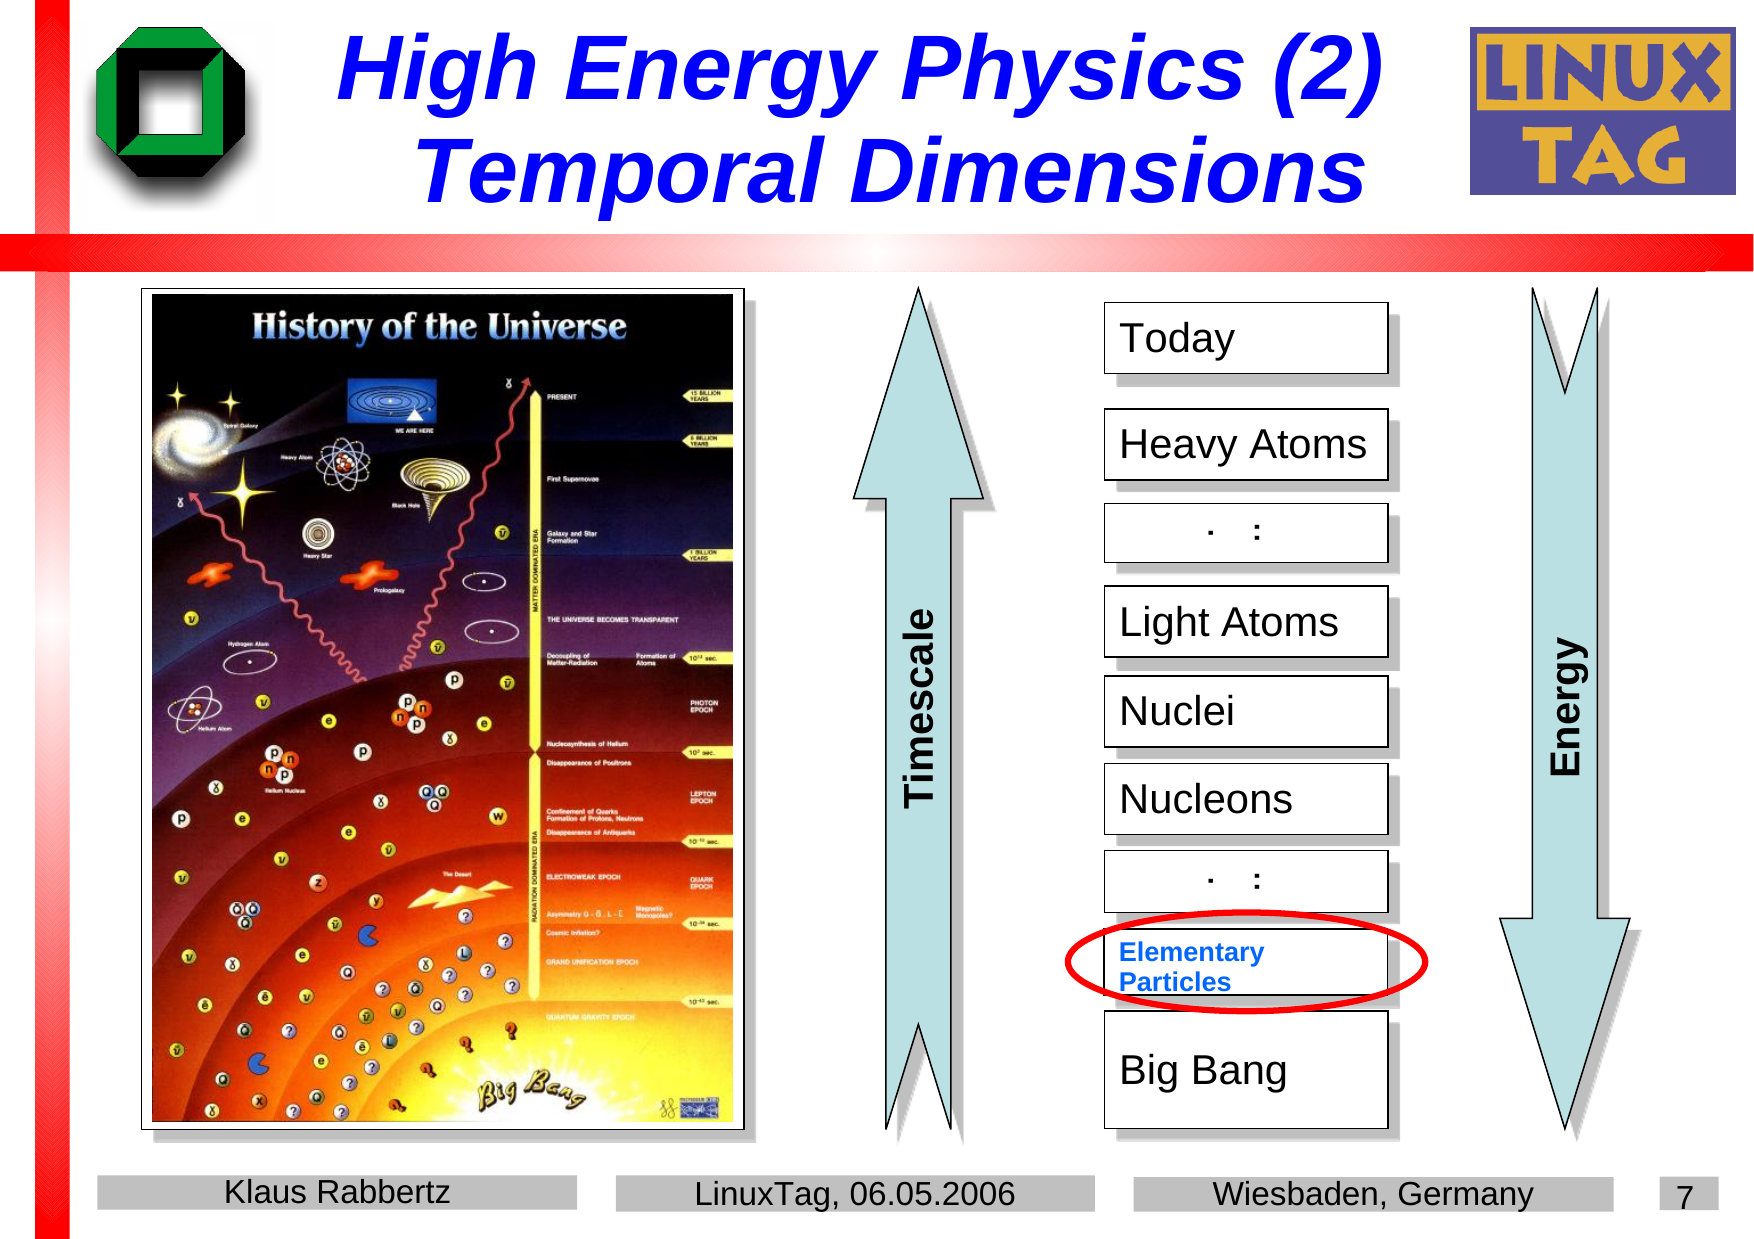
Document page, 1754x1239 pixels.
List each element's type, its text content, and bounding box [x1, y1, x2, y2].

picture [1470, 27, 1736, 195]
text_box Energy [1499, 287, 1630, 1129]
text_box Big Bang [1104, 1011, 1388, 1129]
text_box Timescale [853, 288, 984, 1130]
picture [71, 19, 267, 223]
text_box Heavy Atoms [1104, 408, 1388, 481]
picture [152, 294, 733, 1122]
text_box ... [1104, 503, 1388, 563]
text_box Elementary Particles [1104, 928, 1388, 995]
text_box [141, 288, 745, 1130]
text_box Light Atoms [1104, 586, 1388, 658]
text_box Today [1104, 302, 1388, 374]
text_box Nuclei [1104, 675, 1388, 747]
text_box ... [1104, 850, 1388, 913]
title High Energy Physics (2) Temporal Dimensions [267, 15, 1455, 223]
text_box Nucleons [1104, 763, 1388, 835]
